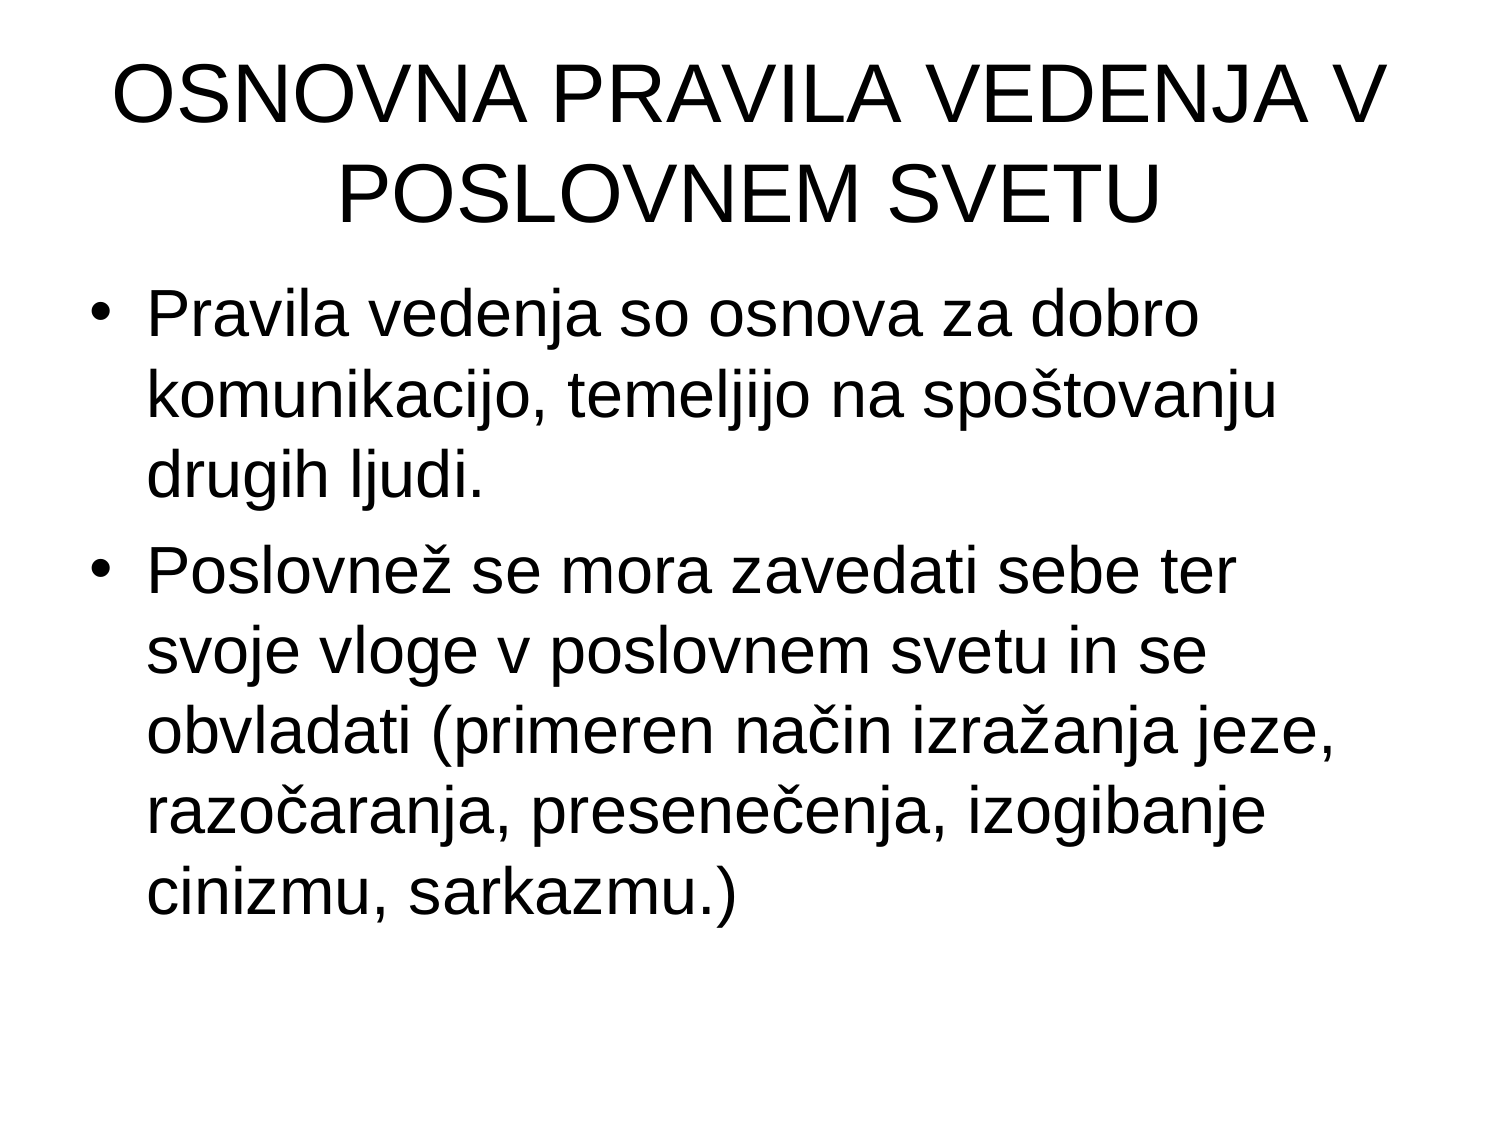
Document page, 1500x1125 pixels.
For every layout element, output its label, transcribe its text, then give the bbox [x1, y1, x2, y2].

list Pravila vedenja so osnova za dobro komunikacijo, temeljijo na spoštovanju drugih ljudi. Poslovnež se mora zavedati sebe ter svoje vloge v poslovnem svetu in se obvladati (primeren način izražanja jeze, razočaranja, presenečenja, izogibanje cinizmu, sarkazmu.) [75, 262, 1426, 1006]
title OSNOVNA PRAVILA VEDENJA V POSLOVNEM SVETU [75, 31, 1426, 247]
